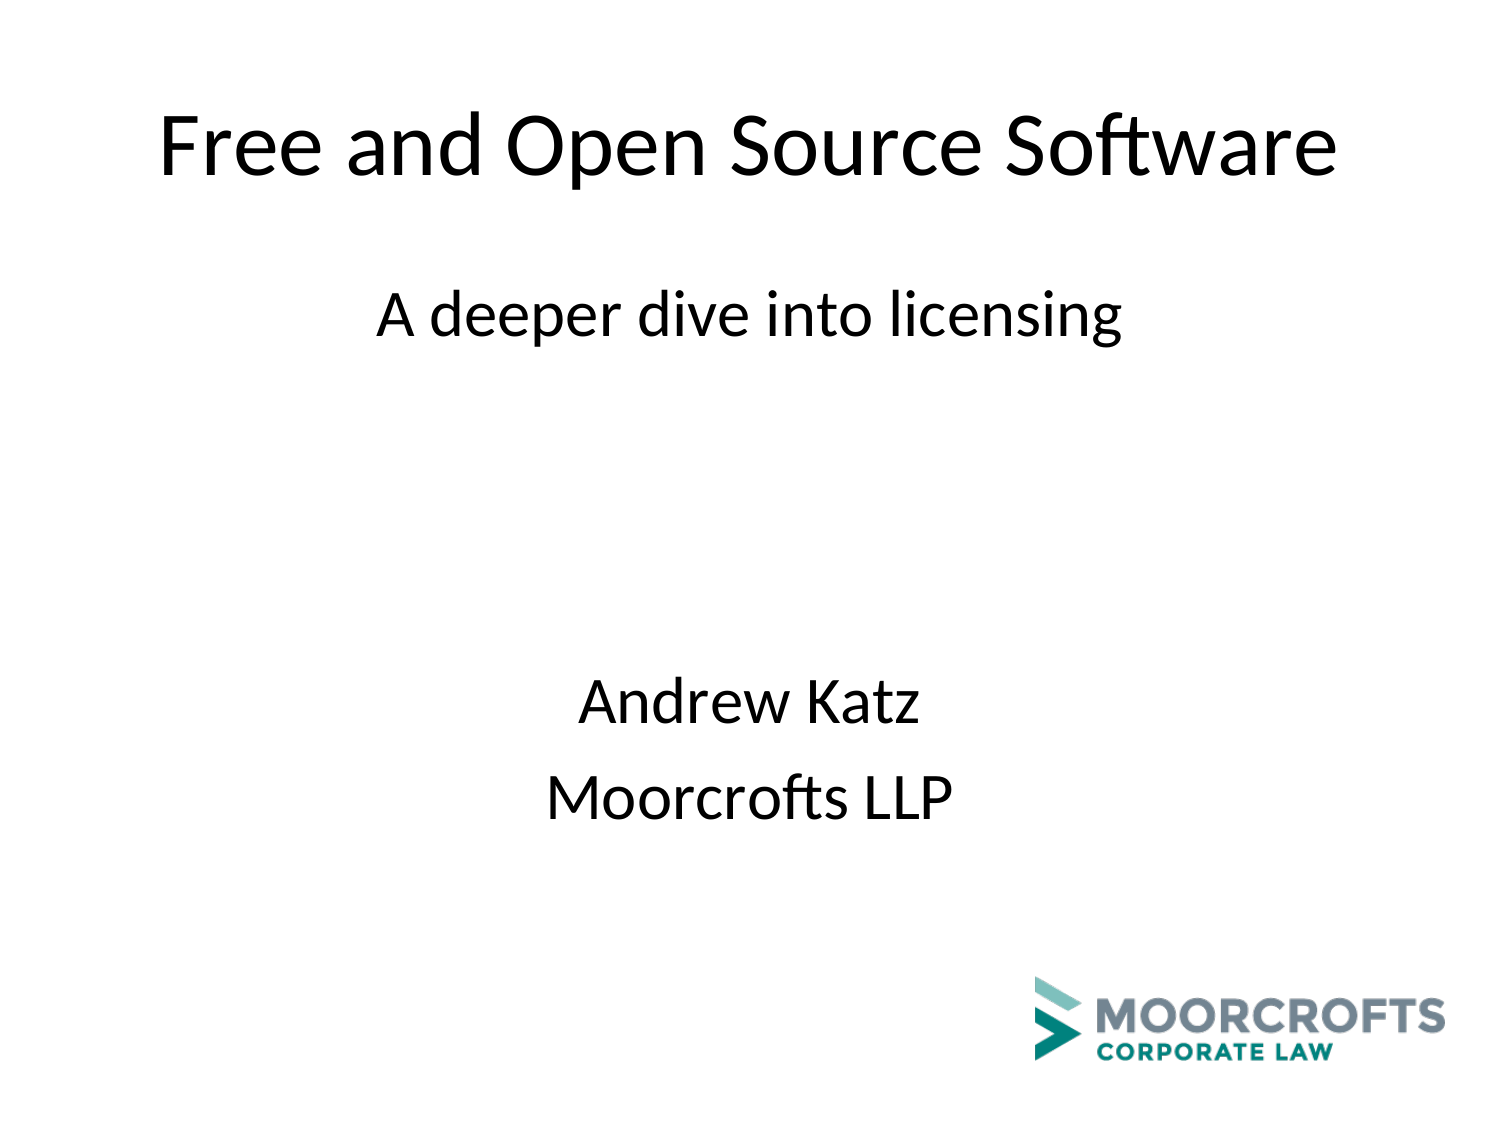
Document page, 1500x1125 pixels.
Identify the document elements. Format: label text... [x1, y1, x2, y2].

title Free and Open Source Software [75, 45, 1426, 233]
list A deeper dive into licensing Andrew Katz Moorcrofts LLP [75, 262, 1426, 931]
picture [1033, 974, 1447, 1063]
